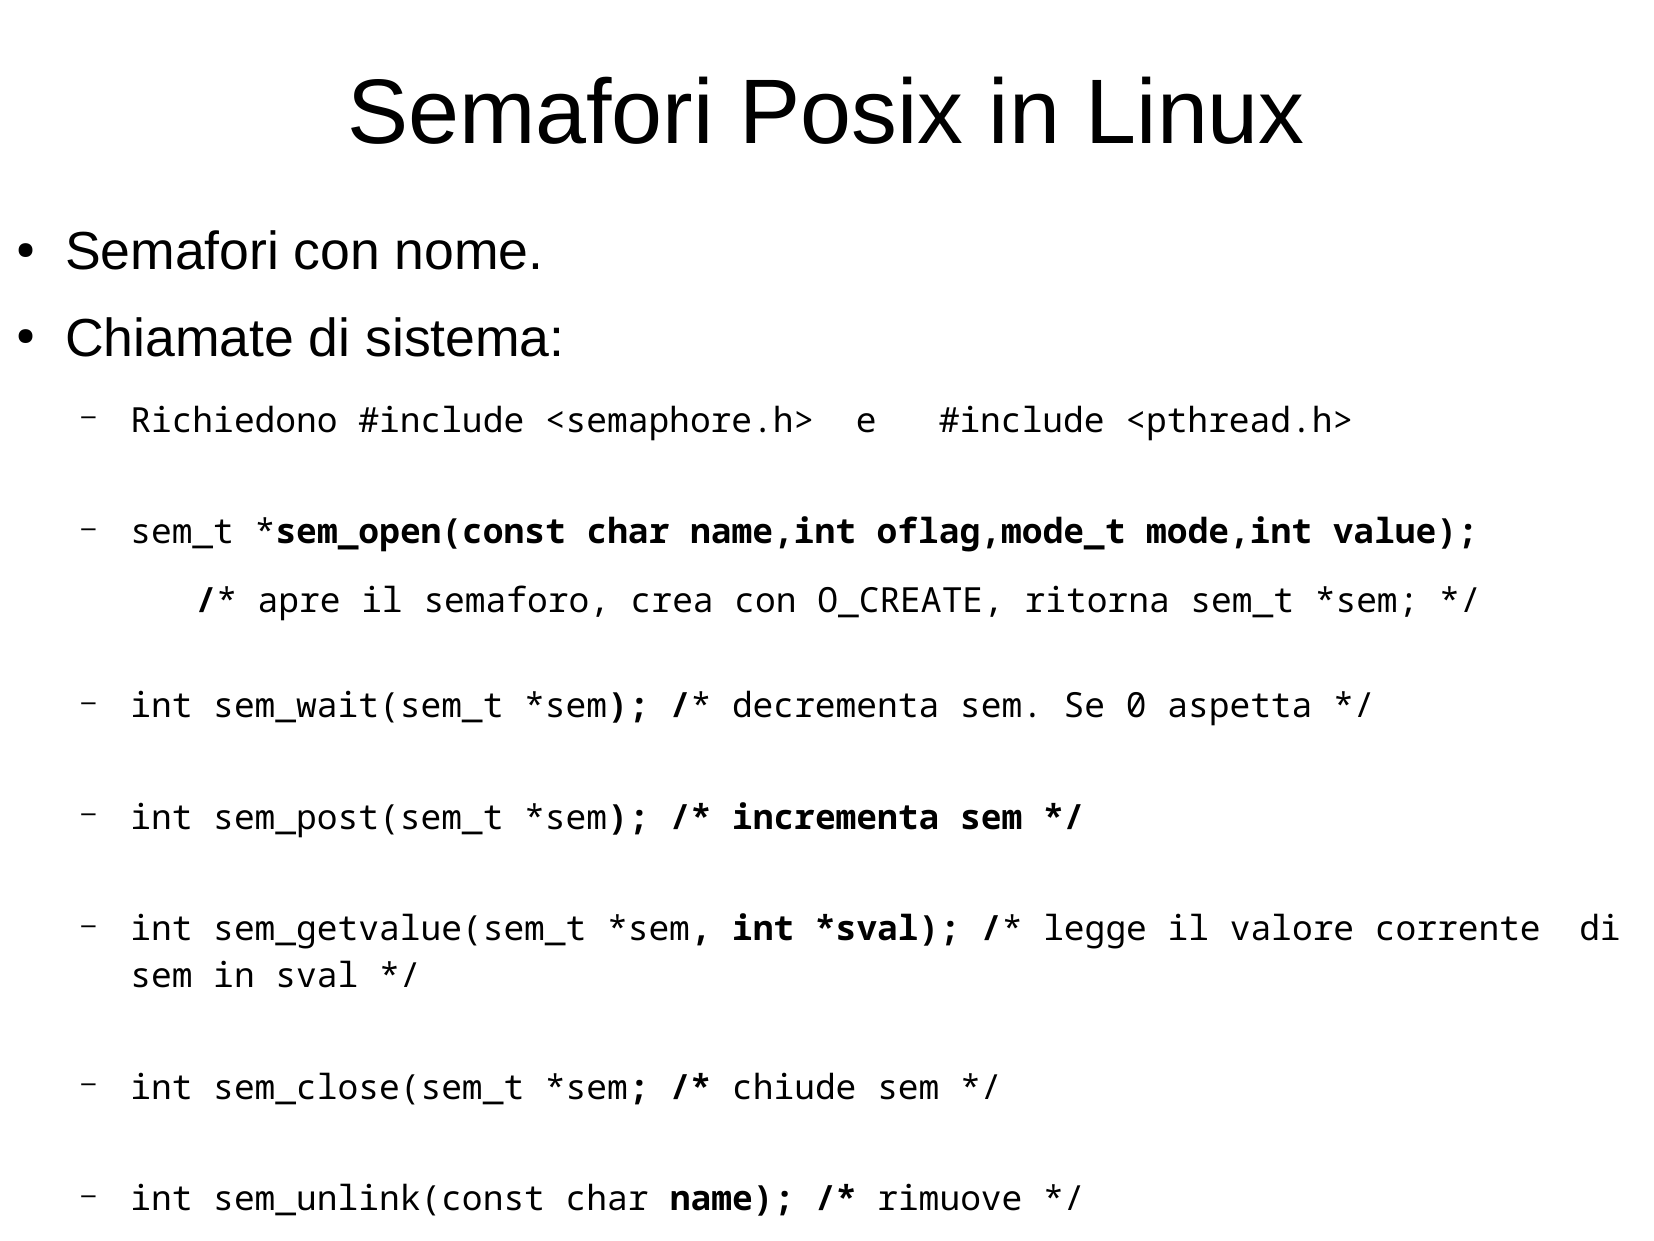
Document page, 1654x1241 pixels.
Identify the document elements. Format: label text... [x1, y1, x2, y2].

list Semafori con nome. Chiamate di sistema: Richiedono #include <semaphore.h> e #include <pthread.h> sem_t *sem_open(const char name,int oflag,mode_t mode,int value); /* apre il semaforo, crea con O_CREATE, ritorna sem_t *sem; */ int sem_wait(sem_t *sem); /* decrementa sem. Se 0 aspetta */ int sem_post(sem_t *sem); /* incrementa sem */ int sem_getvalue(sem_t *sem, int *sval); /* legge il valore corrente di sem in sval */ int sem_close(sem_t *sem; /* chiude sem */ int sem_unlink(const char name); /* rimuove */ [0, 221, 1654, 1223]
title Semafori Posix in Linux [82, 8, 1571, 216]
